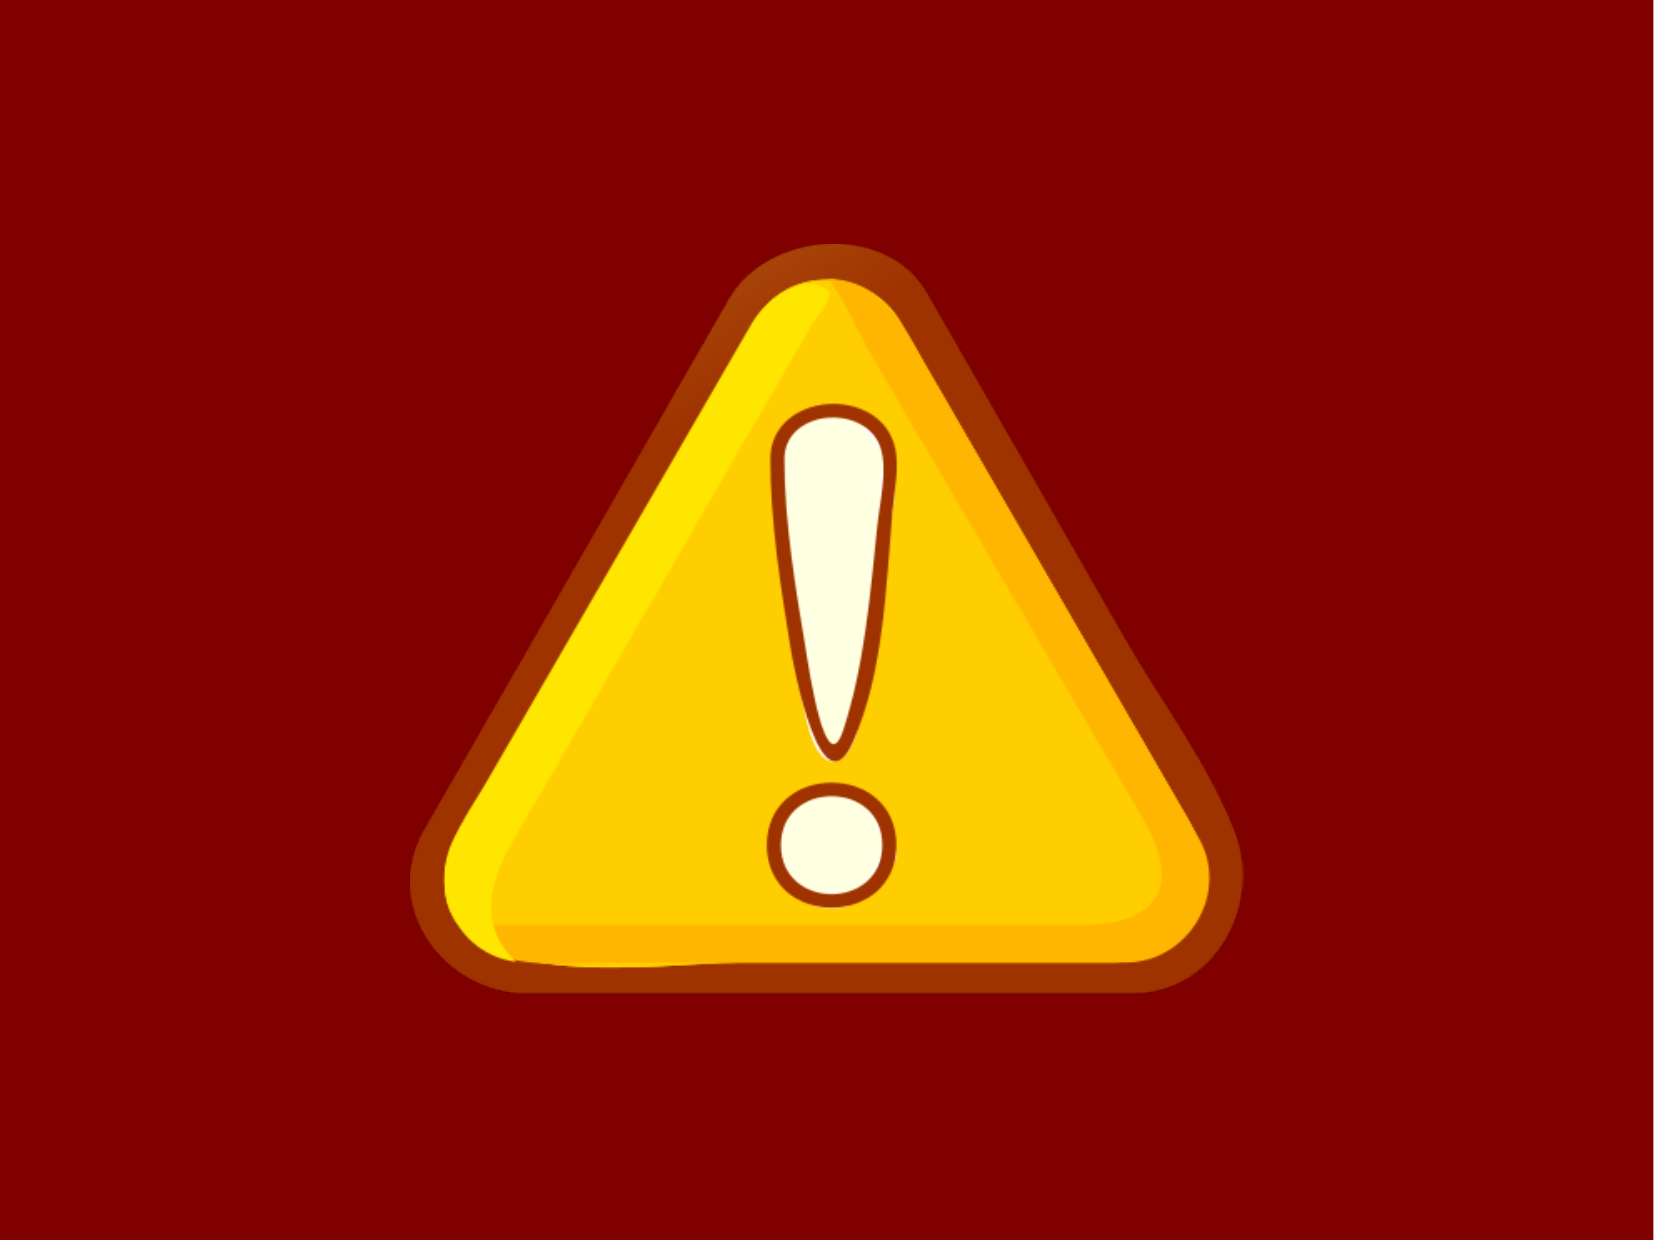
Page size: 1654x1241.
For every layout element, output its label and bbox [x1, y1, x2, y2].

picture [410, 244, 1244, 996]
